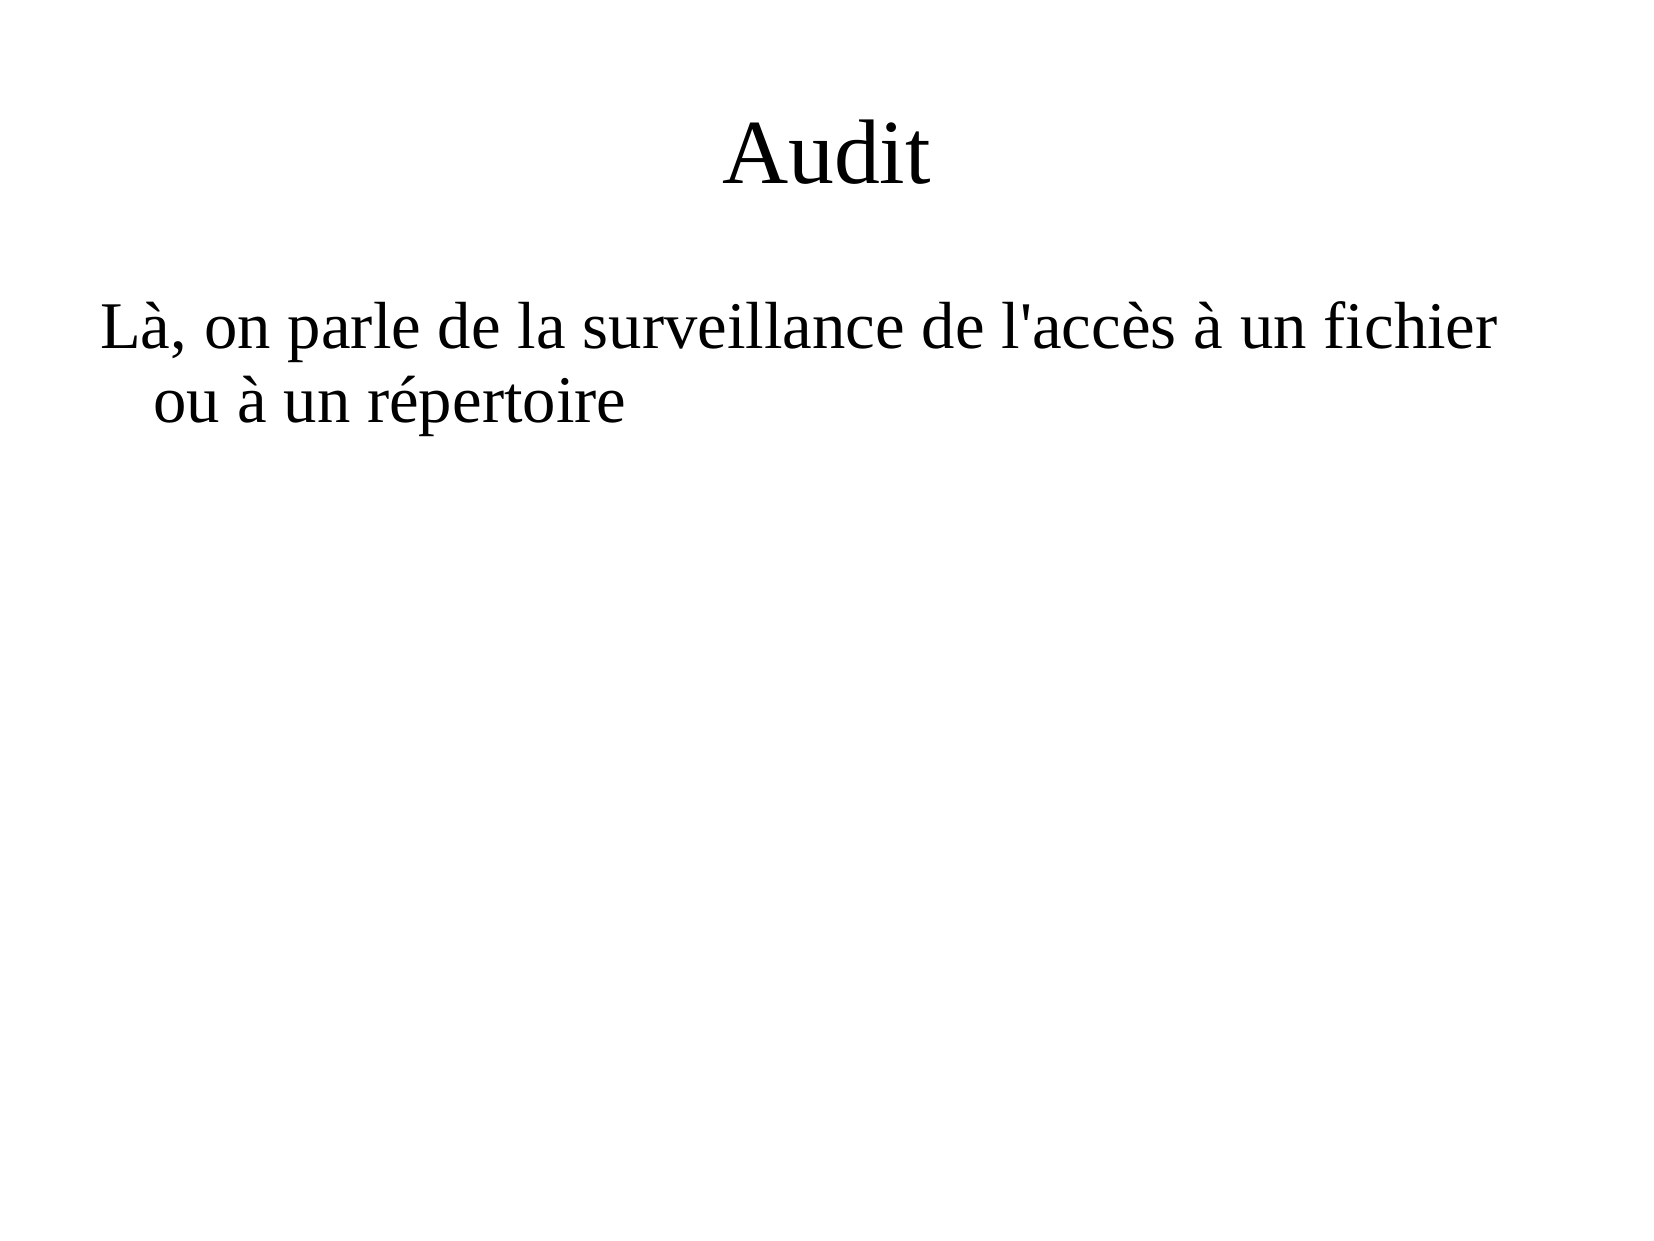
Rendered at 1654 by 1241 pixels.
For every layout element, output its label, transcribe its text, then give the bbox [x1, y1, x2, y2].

title Audit [82, 27, 1571, 279]
list Là, on parle de la surveillance de l'accès à un fichier ou à un répertoire [82, 289, 1571, 1108]
